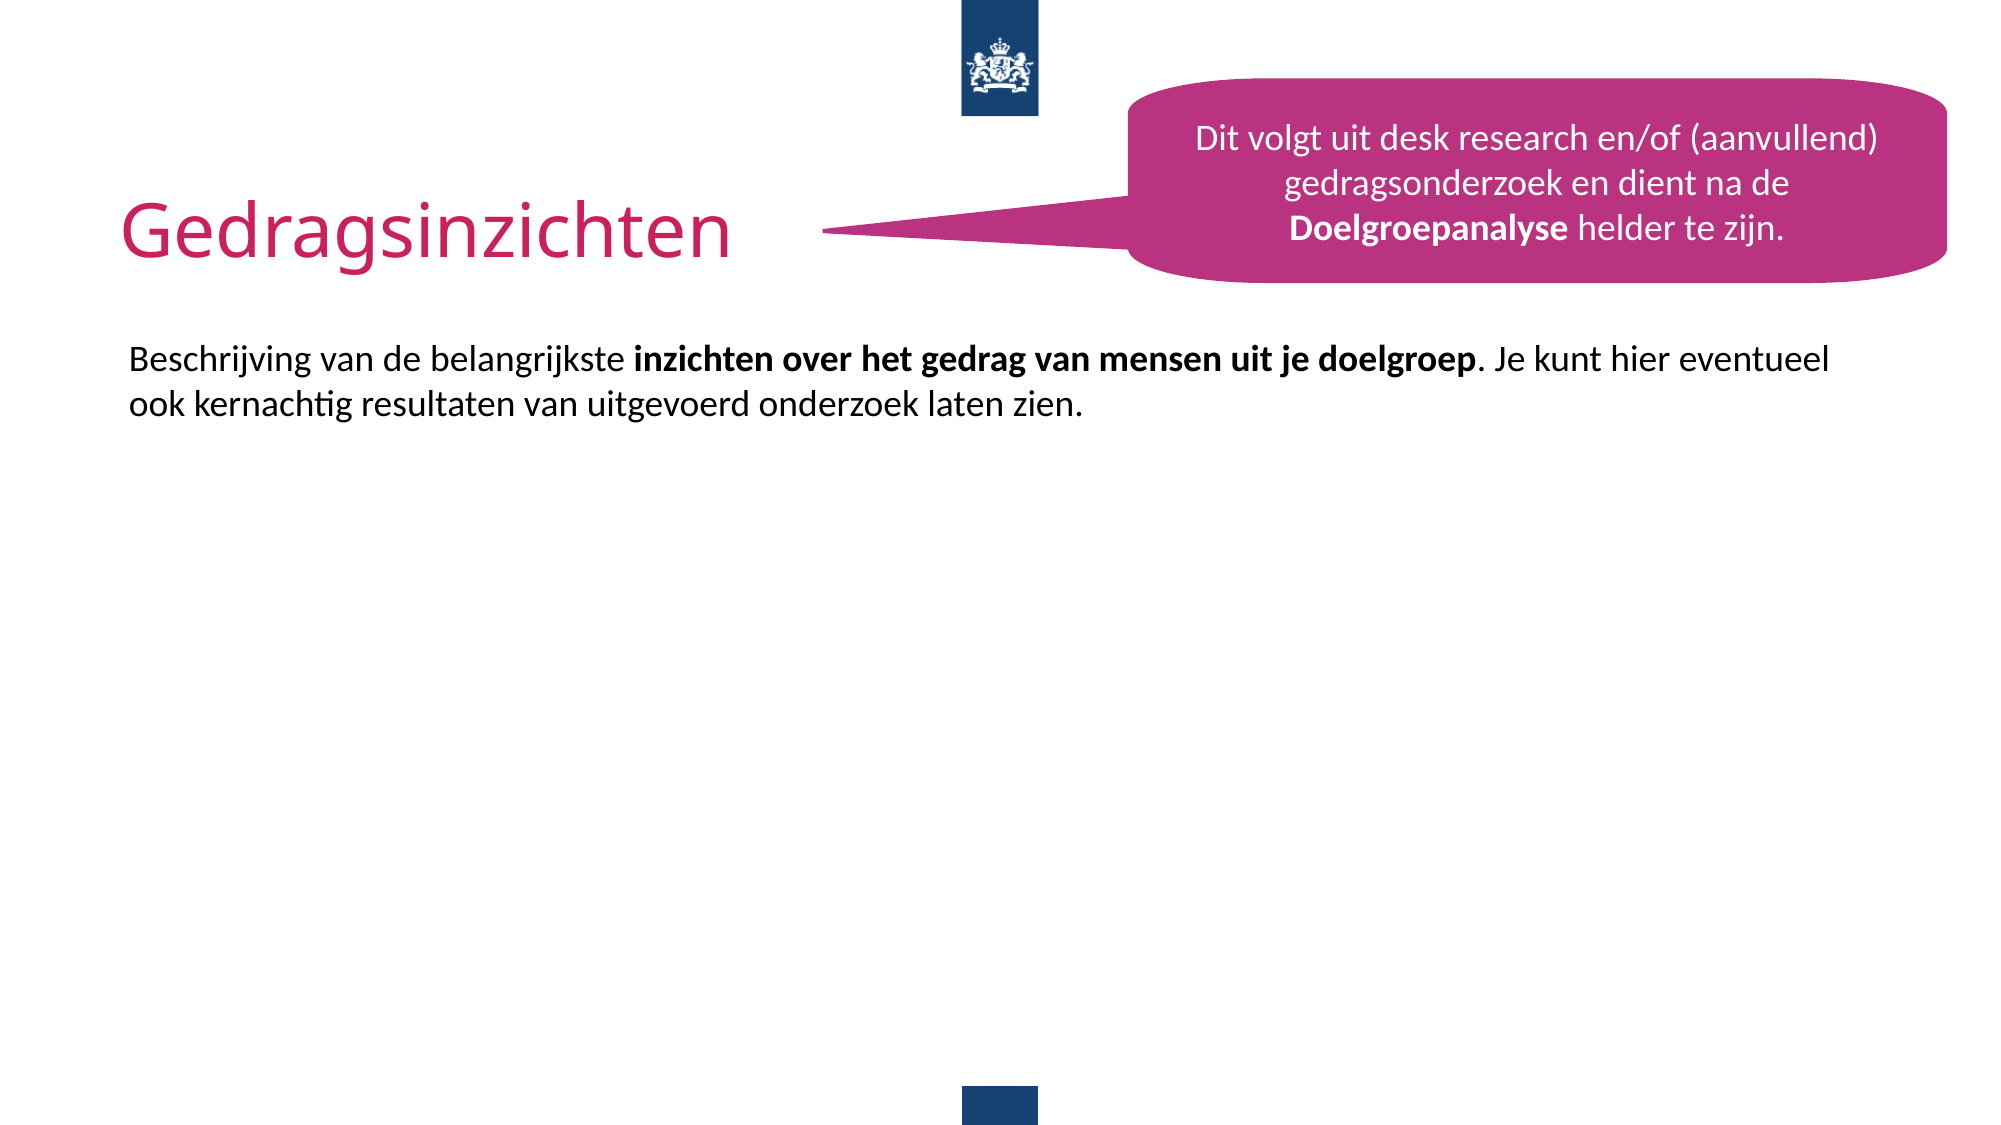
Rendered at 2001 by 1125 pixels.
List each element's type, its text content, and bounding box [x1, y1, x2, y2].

text_box Gedragsinzichten [104, 125, 1234, 281]
text_box Dit volgt uit desk research en/of (aanvullend) gedragsonderzoek en dient na de Doelgroepanalyse helder te zijn. [822, 80, 1946, 281]
text_box Beschrijving van de belangrijkste inzichten over het gedrag van mensen uit je doelgroep. Je kunt hier eventueel ook kernachtig resultaten van uitgevoerd onderzoek laten zien. [114, 326, 1884, 1035]
text_box Gedragsinzichten [1841, 274, 1897, 281]
